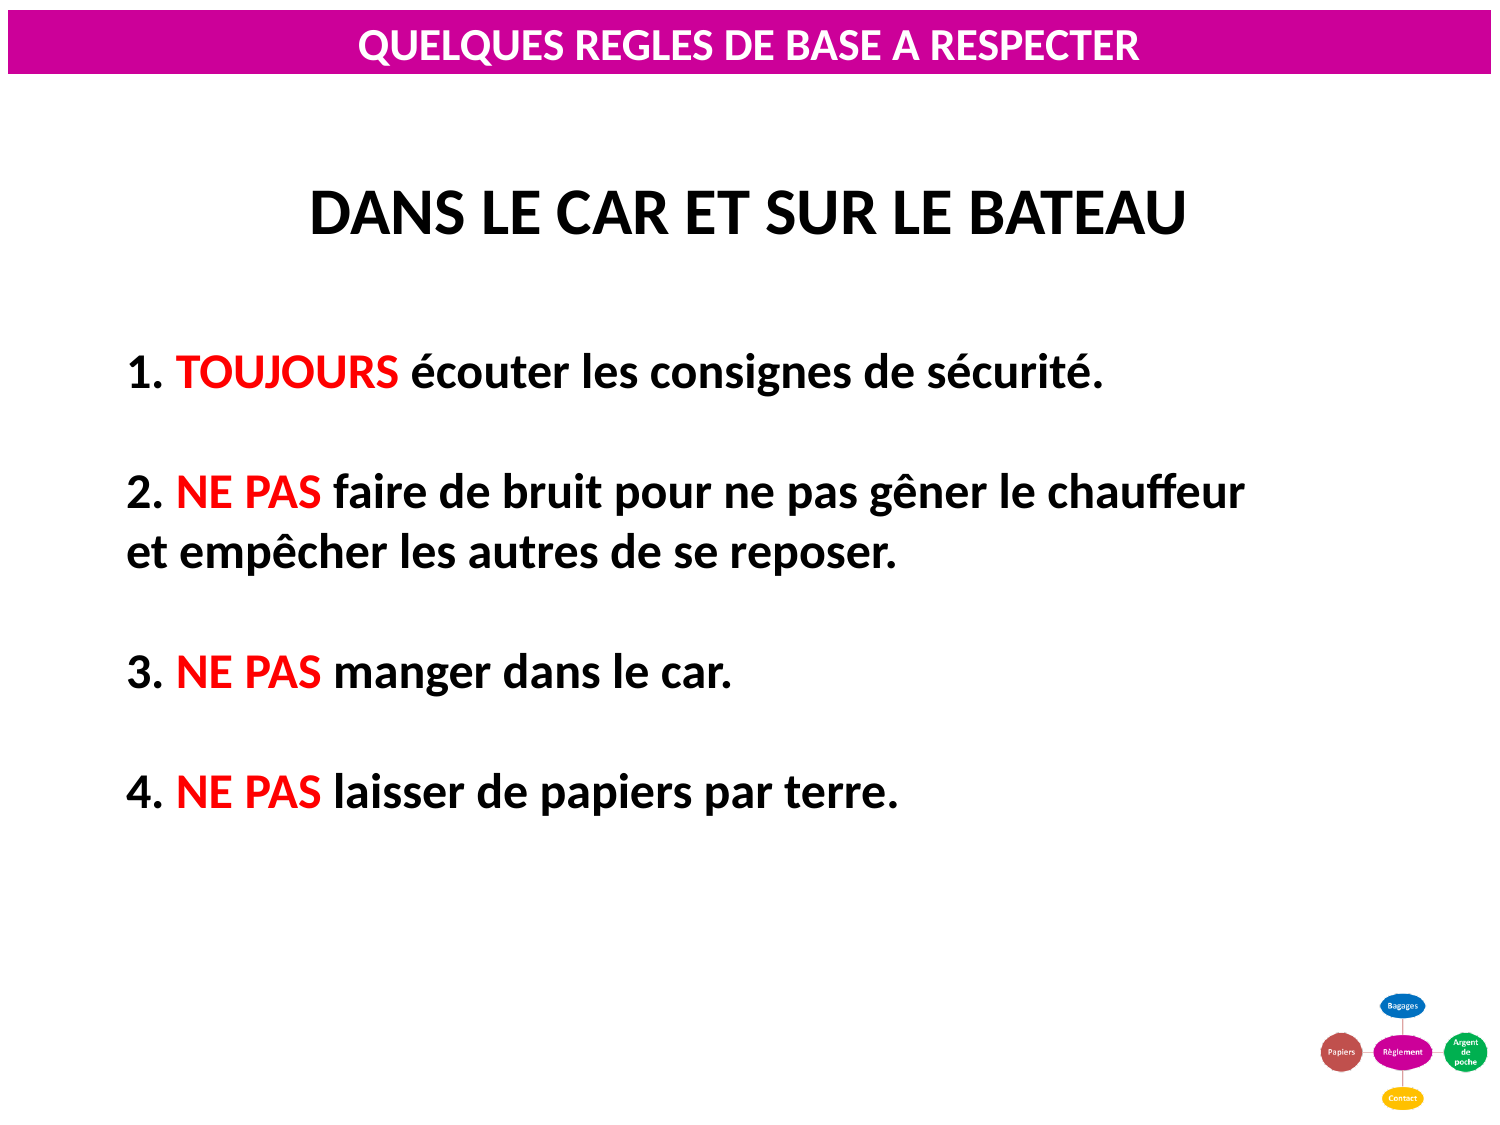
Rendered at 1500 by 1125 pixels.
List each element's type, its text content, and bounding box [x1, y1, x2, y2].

picture [1316, 987, 1490, 1116]
text_box DANS LE CAR ET SUR LE BATEAU 1. TOUJOURS écouter les consignes de sécurité. 2. NE PAS faire de bruit pour ne pas gêner le chauffeur et empêcher les autres de se reposer. 3. NE PAS manger dans le car. 4. NE PAS laisser de papiers par terre. [111, 160, 1388, 886]
text_box QUELQUES REGLES DE BASE A RESPECTER [4, 7, 1495, 78]
